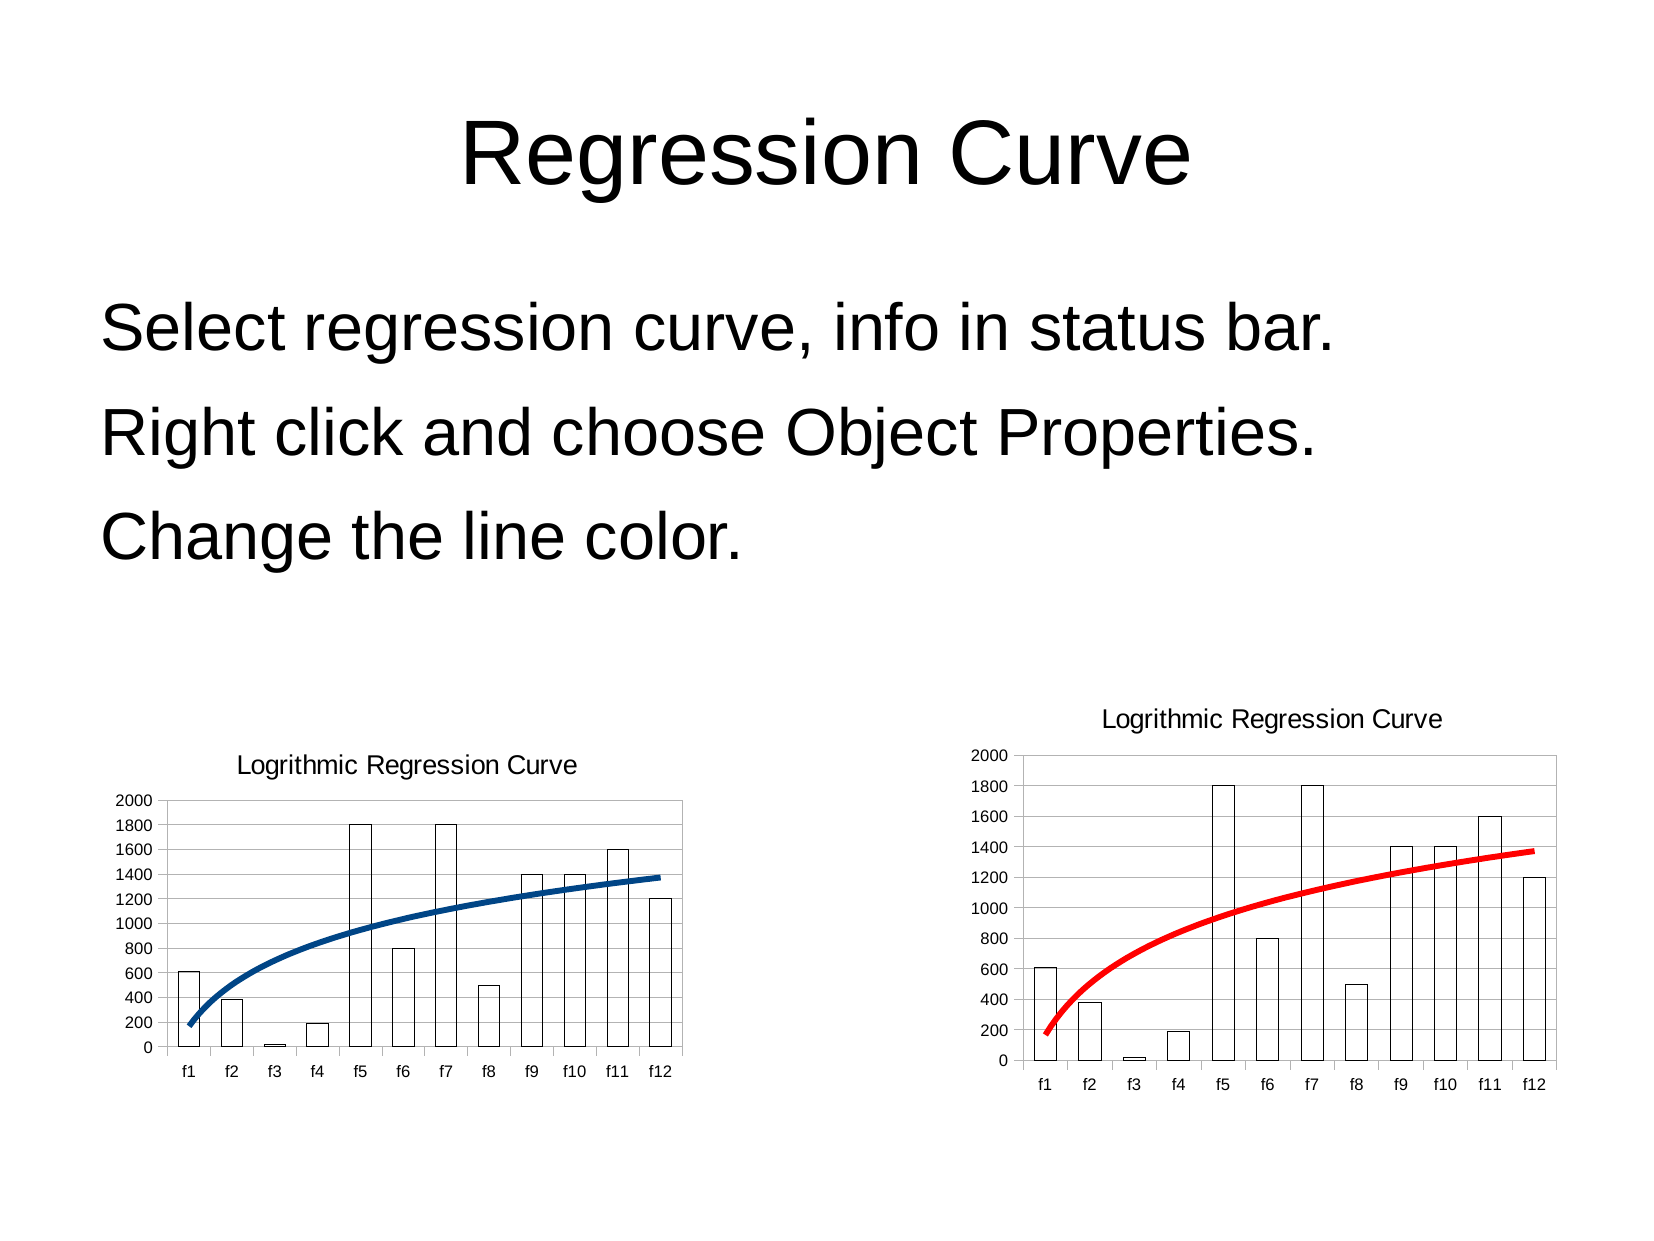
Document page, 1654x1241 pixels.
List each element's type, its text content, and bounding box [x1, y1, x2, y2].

list Select regression curve, info in status bar. Right click and choose Object Properties. Change the line color. [82, 290, 1571, 1094]
chart [103, 736, 694, 1088]
title Regression Curve [82, 56, 1571, 250]
chart [958, 688, 1570, 1103]
